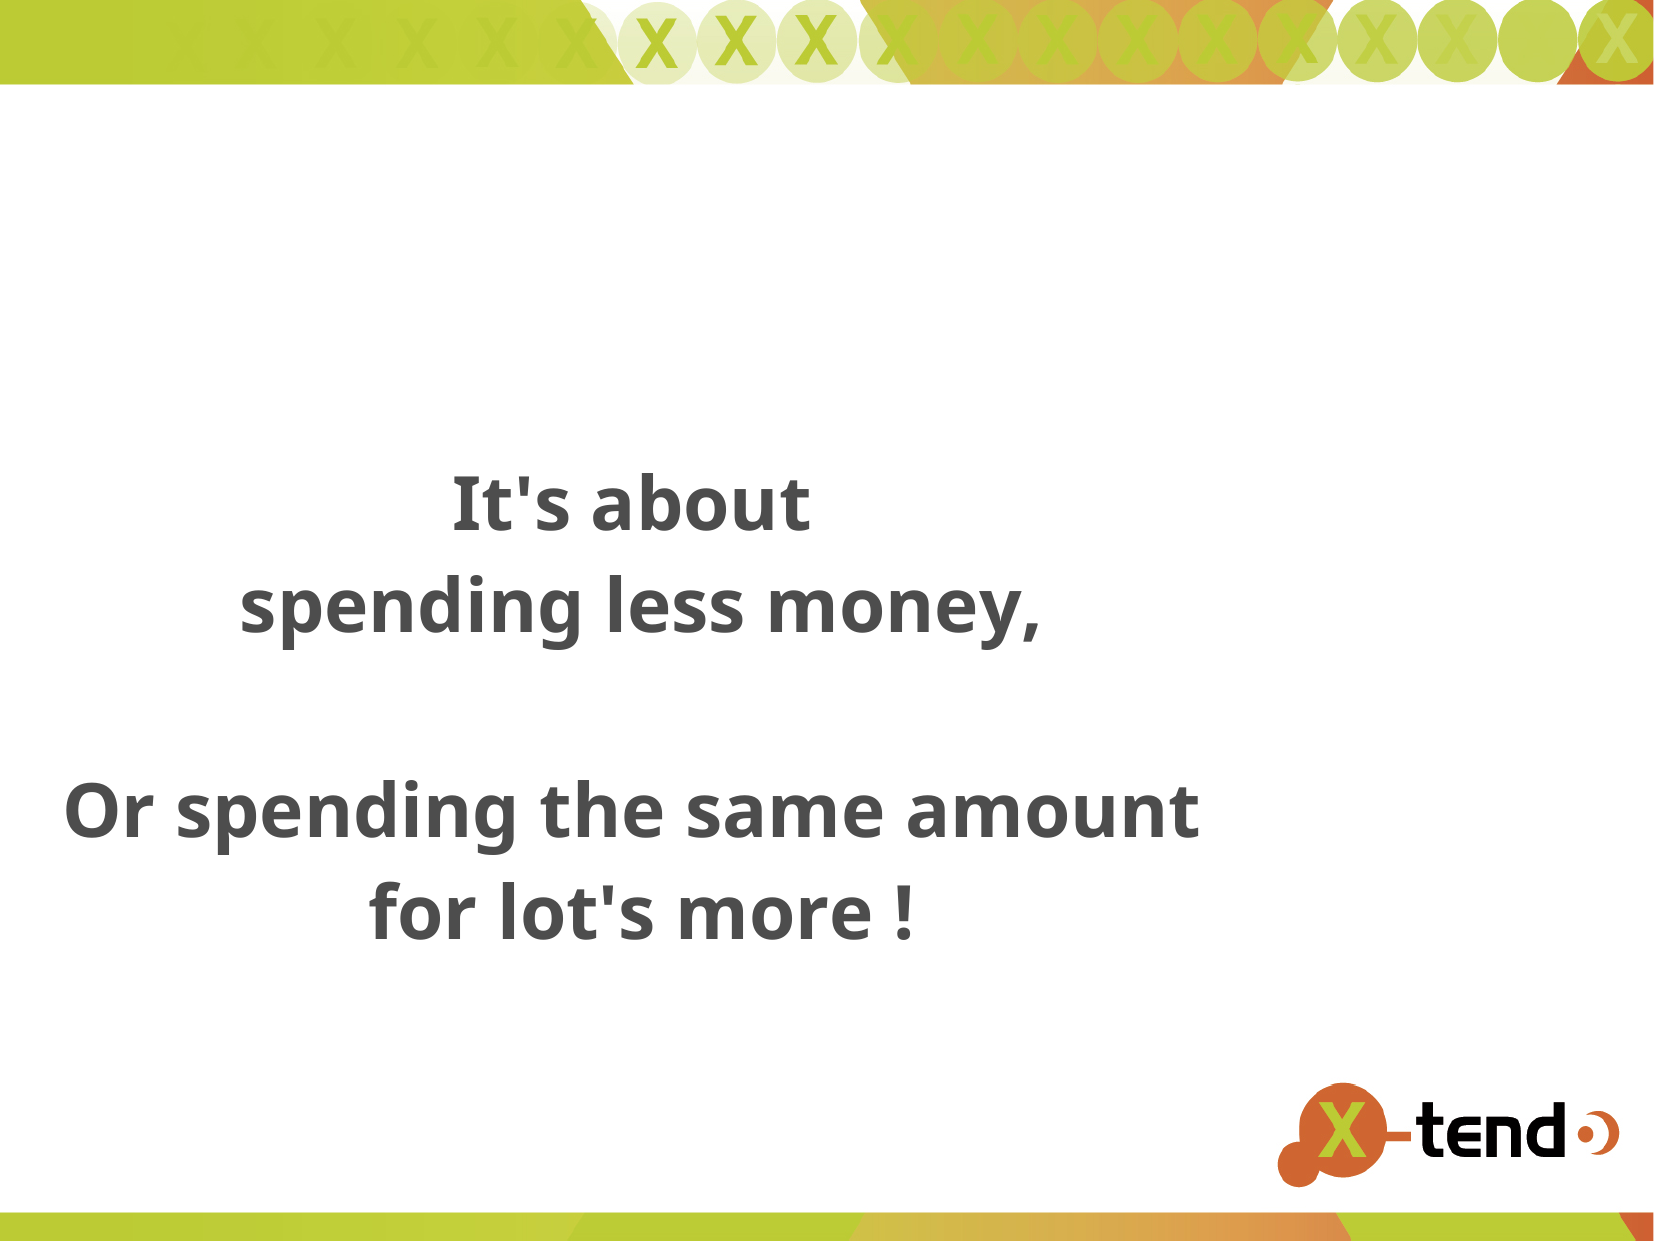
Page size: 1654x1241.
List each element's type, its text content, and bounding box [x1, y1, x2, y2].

picture [0, 0, 1654, 1241]
text_box It's about spending less money, Or spending the same amount for lot's more ! [47, 135, 1237, 1241]
